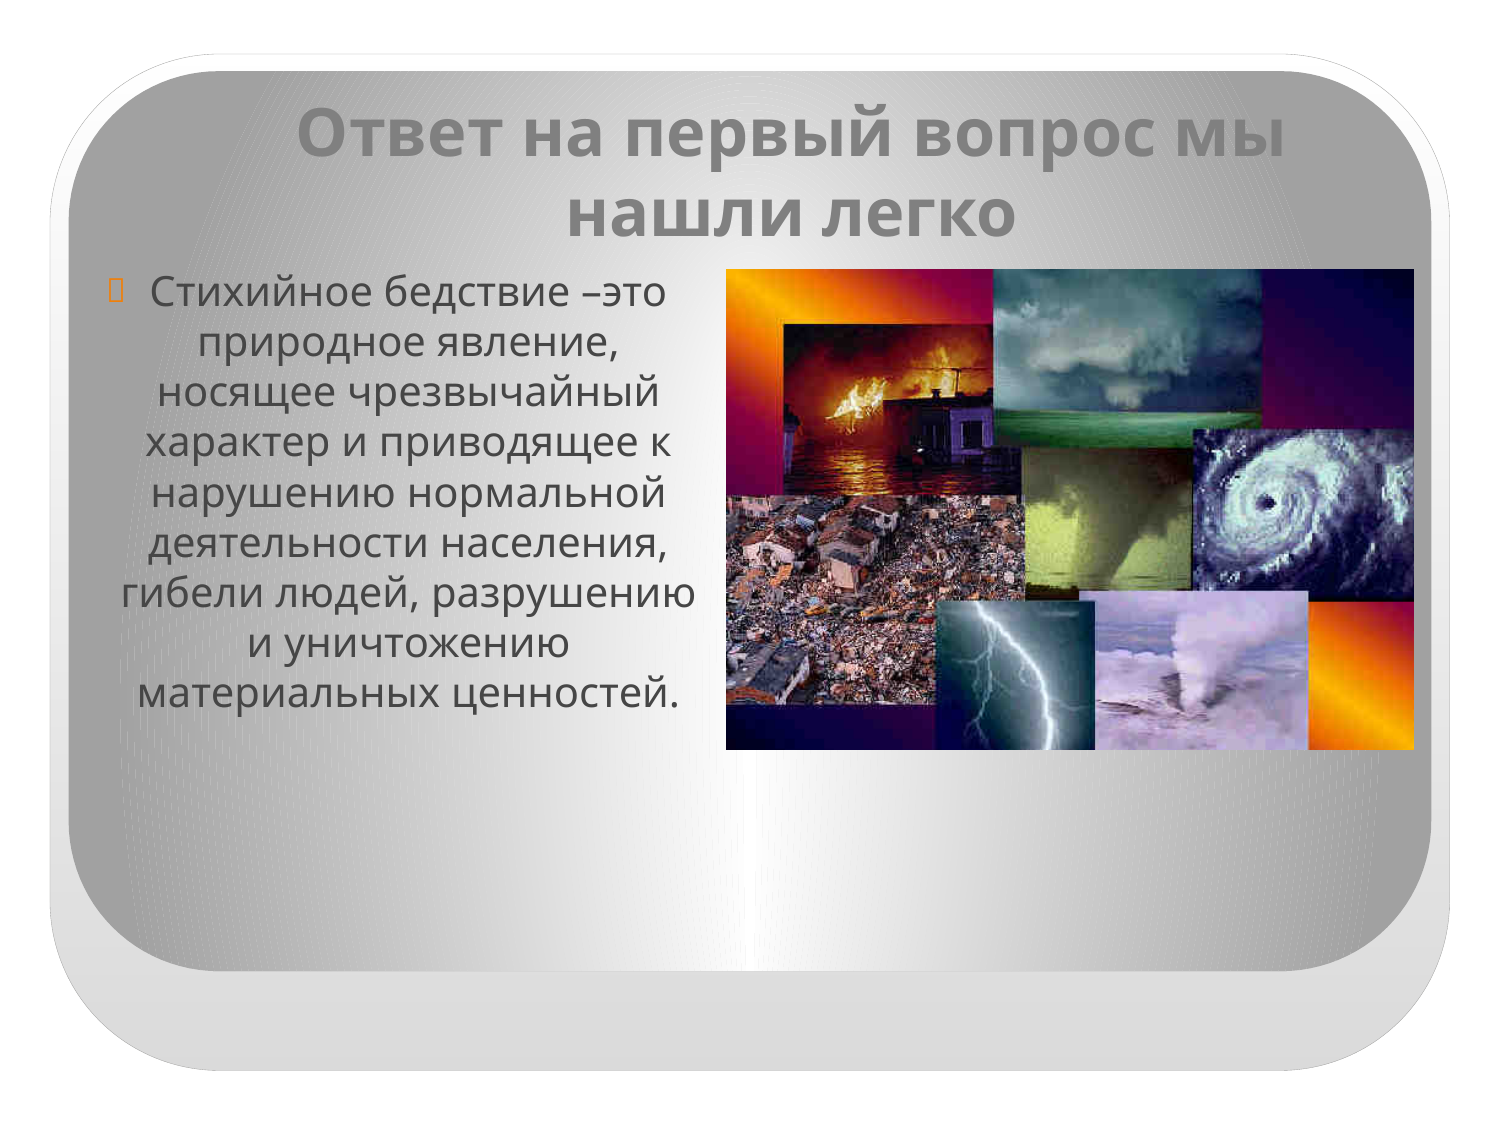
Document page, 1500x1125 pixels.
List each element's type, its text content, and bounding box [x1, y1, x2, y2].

picture [726, 269, 1414, 750]
title Ответ на первый вопрос мы нашли легко [269, 82, 1314, 232]
list Стихийное бедствие –это природное явление, носящее чрезвычайный характер и приводящее к нарушению нормальной деятельности населения, гибели людей, разрушению и уничтожению материальных ценностей. [58, 257, 715, 948]
